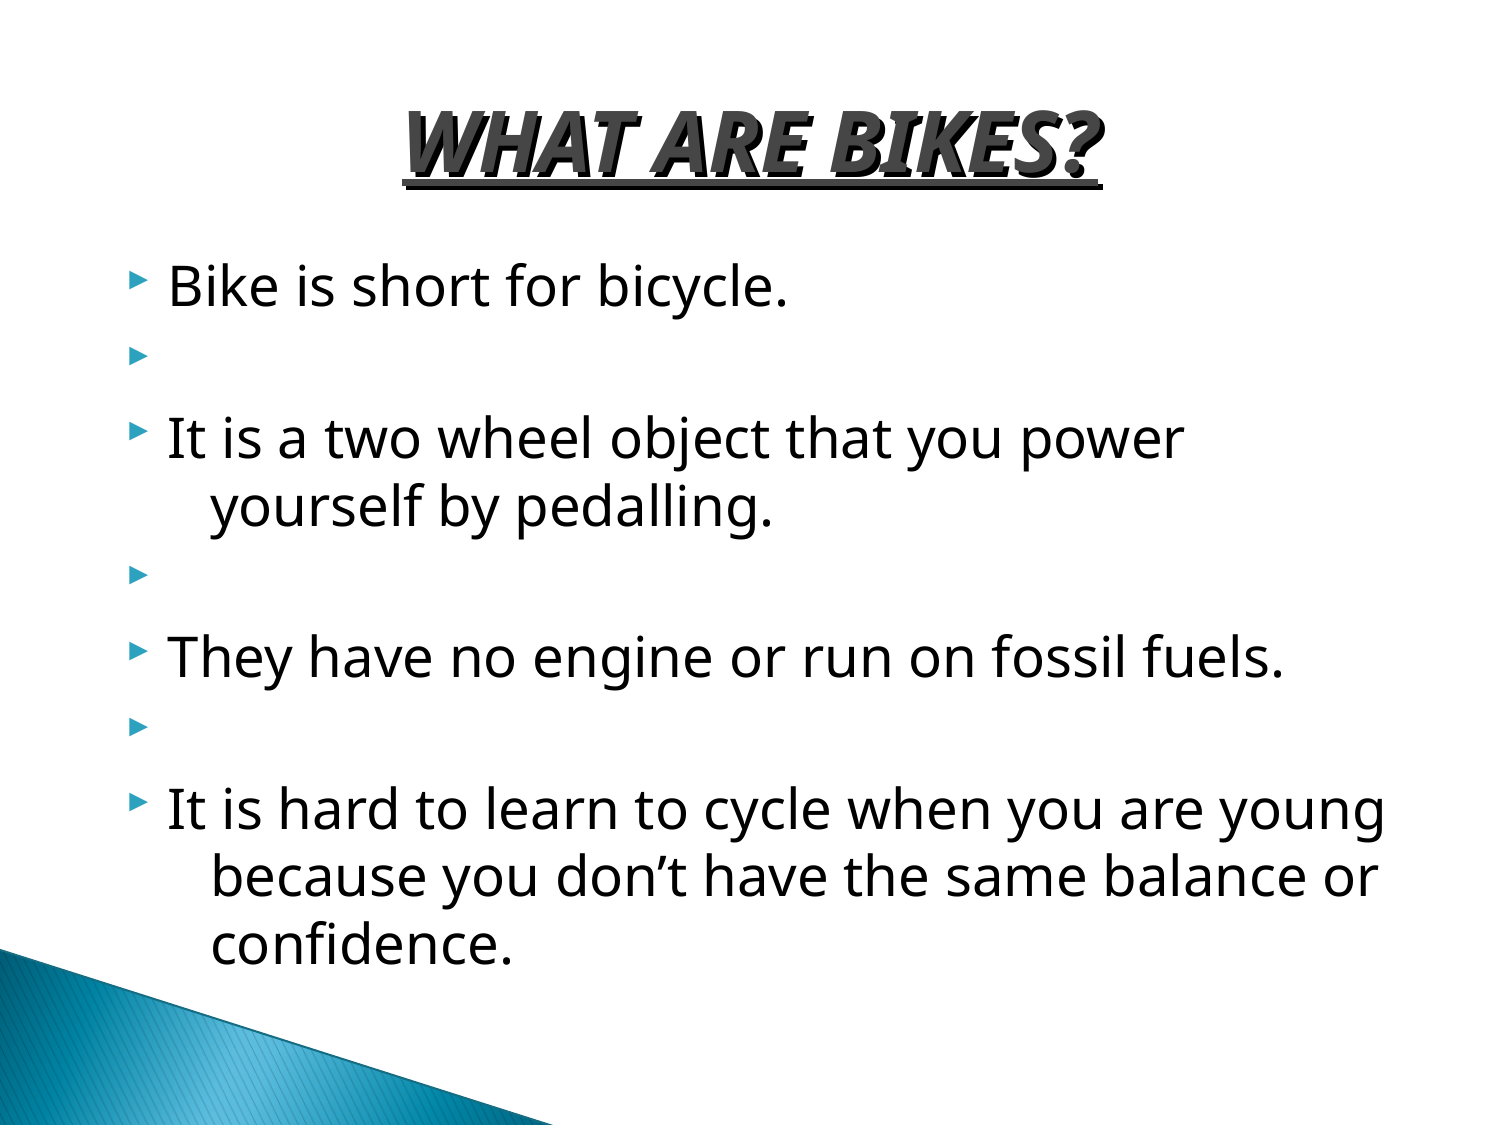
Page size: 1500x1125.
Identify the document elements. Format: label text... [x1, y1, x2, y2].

list Bike is short for bicycle. It is a two wheel object that you power yourself by pedalling. They have no engine or run on fossil fuels. It is hard to learn to cycle when you are young because you don’t have the same balance or confidence. [75, 243, 1426, 986]
title WHAT ARE BIKES? [75, 45, 1426, 233]
